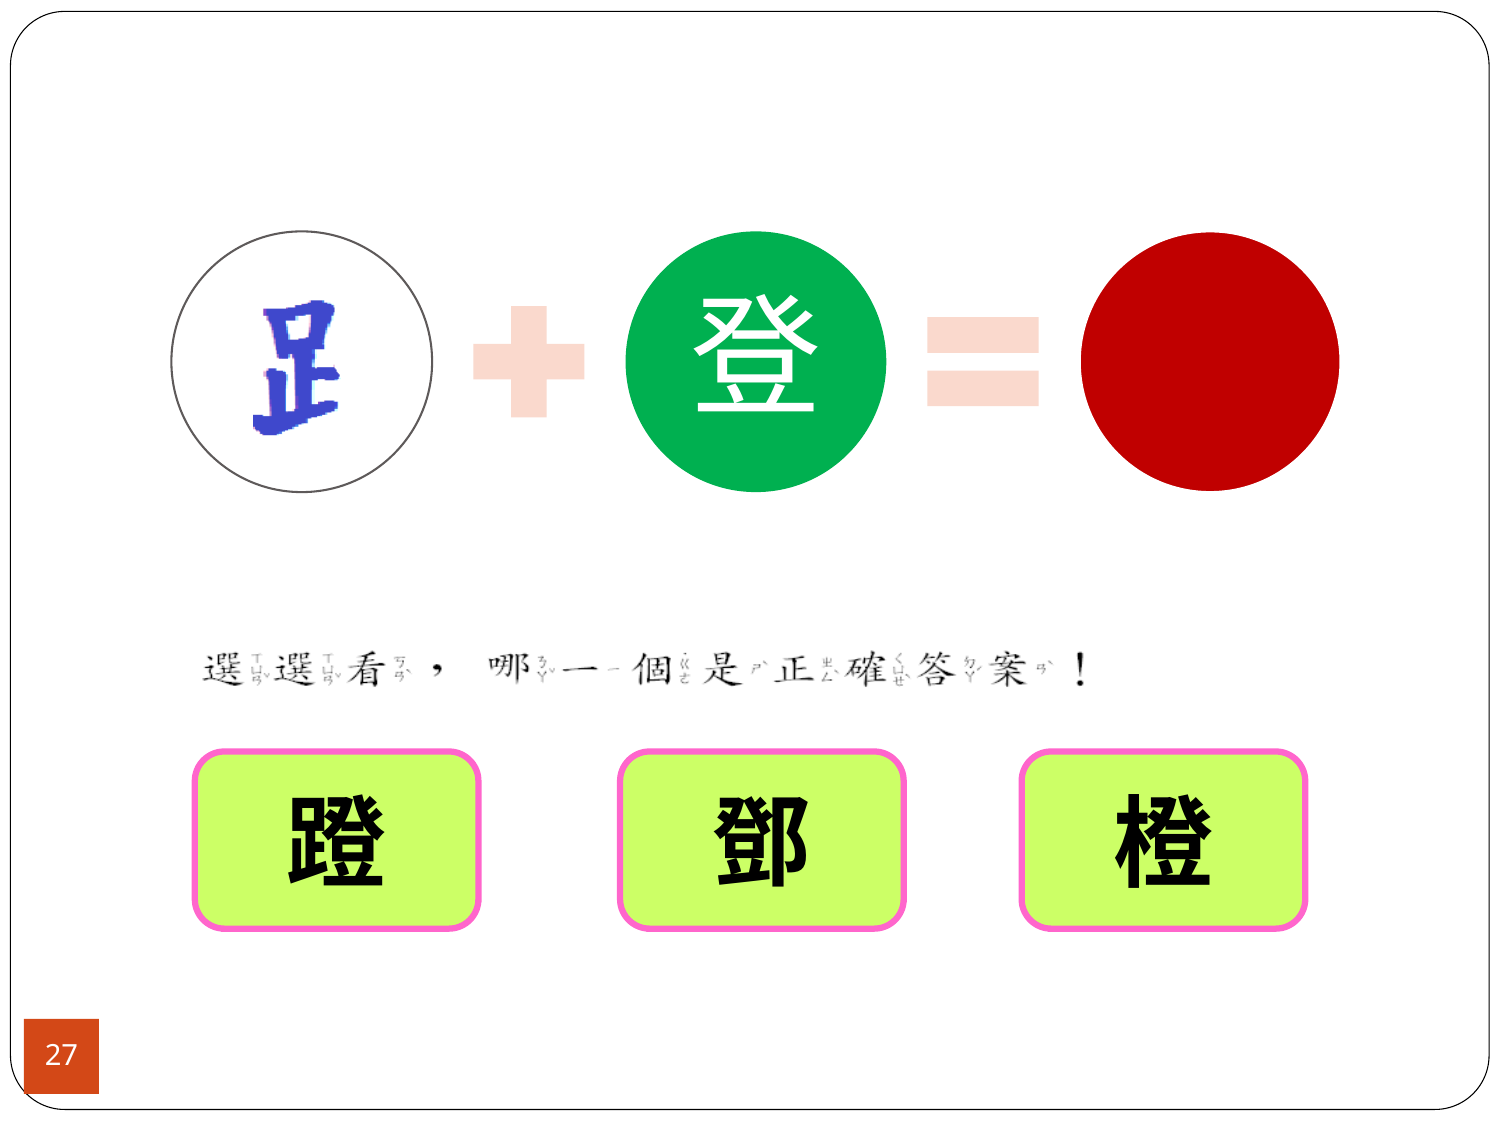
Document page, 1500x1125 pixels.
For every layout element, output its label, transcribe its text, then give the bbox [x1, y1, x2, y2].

text_box [927, 317, 1039, 353]
text_box [927, 370, 1039, 407]
text_box 橙 [1021, 751, 1306, 929]
text_box 27 [23, 1018, 99, 1094]
picture [183, 609, 1145, 716]
text_box 鄧 [620, 751, 904, 929]
text_box 登 [625, 231, 887, 493]
text_box [473, 306, 585, 418]
text_box 蹬 [194, 751, 479, 929]
text_box [1079, 231, 1341, 493]
text_box [171, 231, 433, 493]
picture [253, 267, 349, 446]
